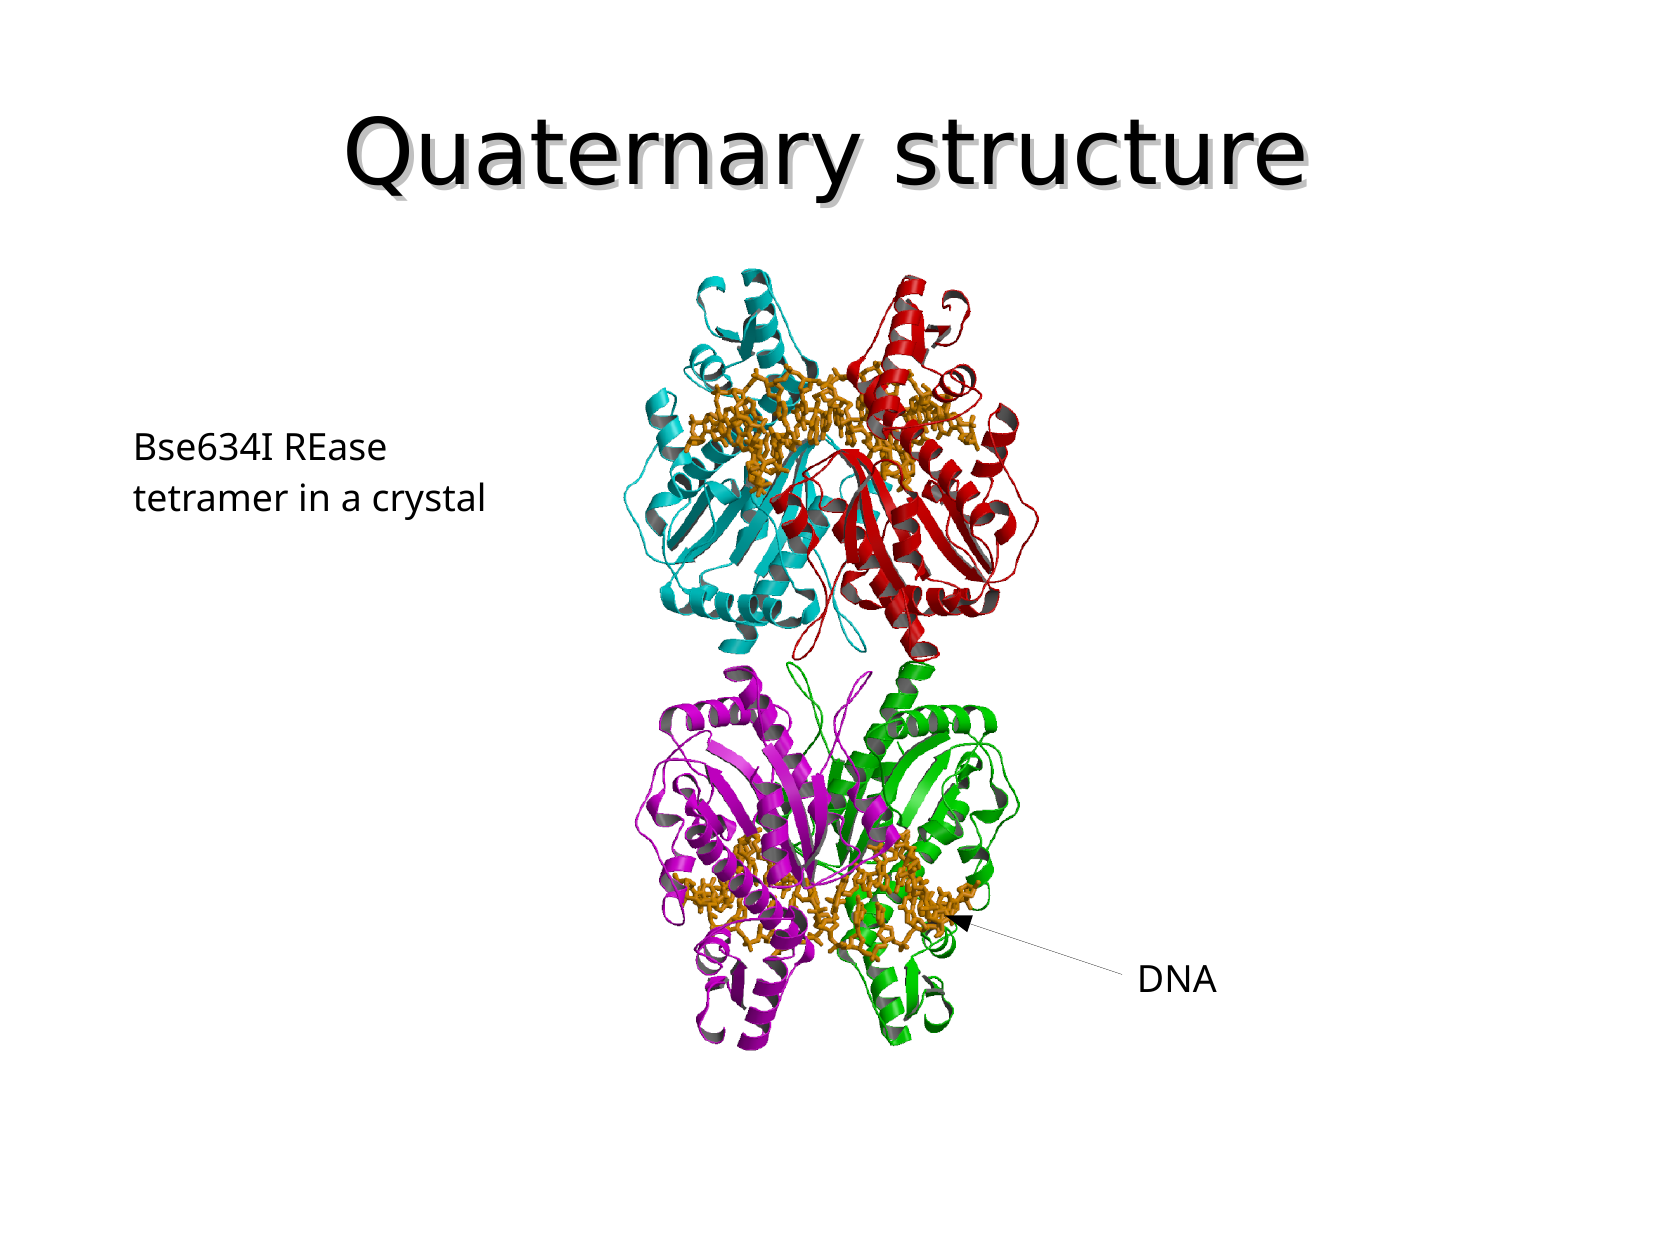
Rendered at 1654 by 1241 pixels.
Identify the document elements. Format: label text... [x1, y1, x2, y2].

text_box DNA [1122, 944, 1270, 1006]
picture [620, 265, 1041, 1053]
title Quaternary structure [82, 56, 1571, 250]
text_box Bse634I REase tetramer in a crystal [118, 413, 522, 520]
